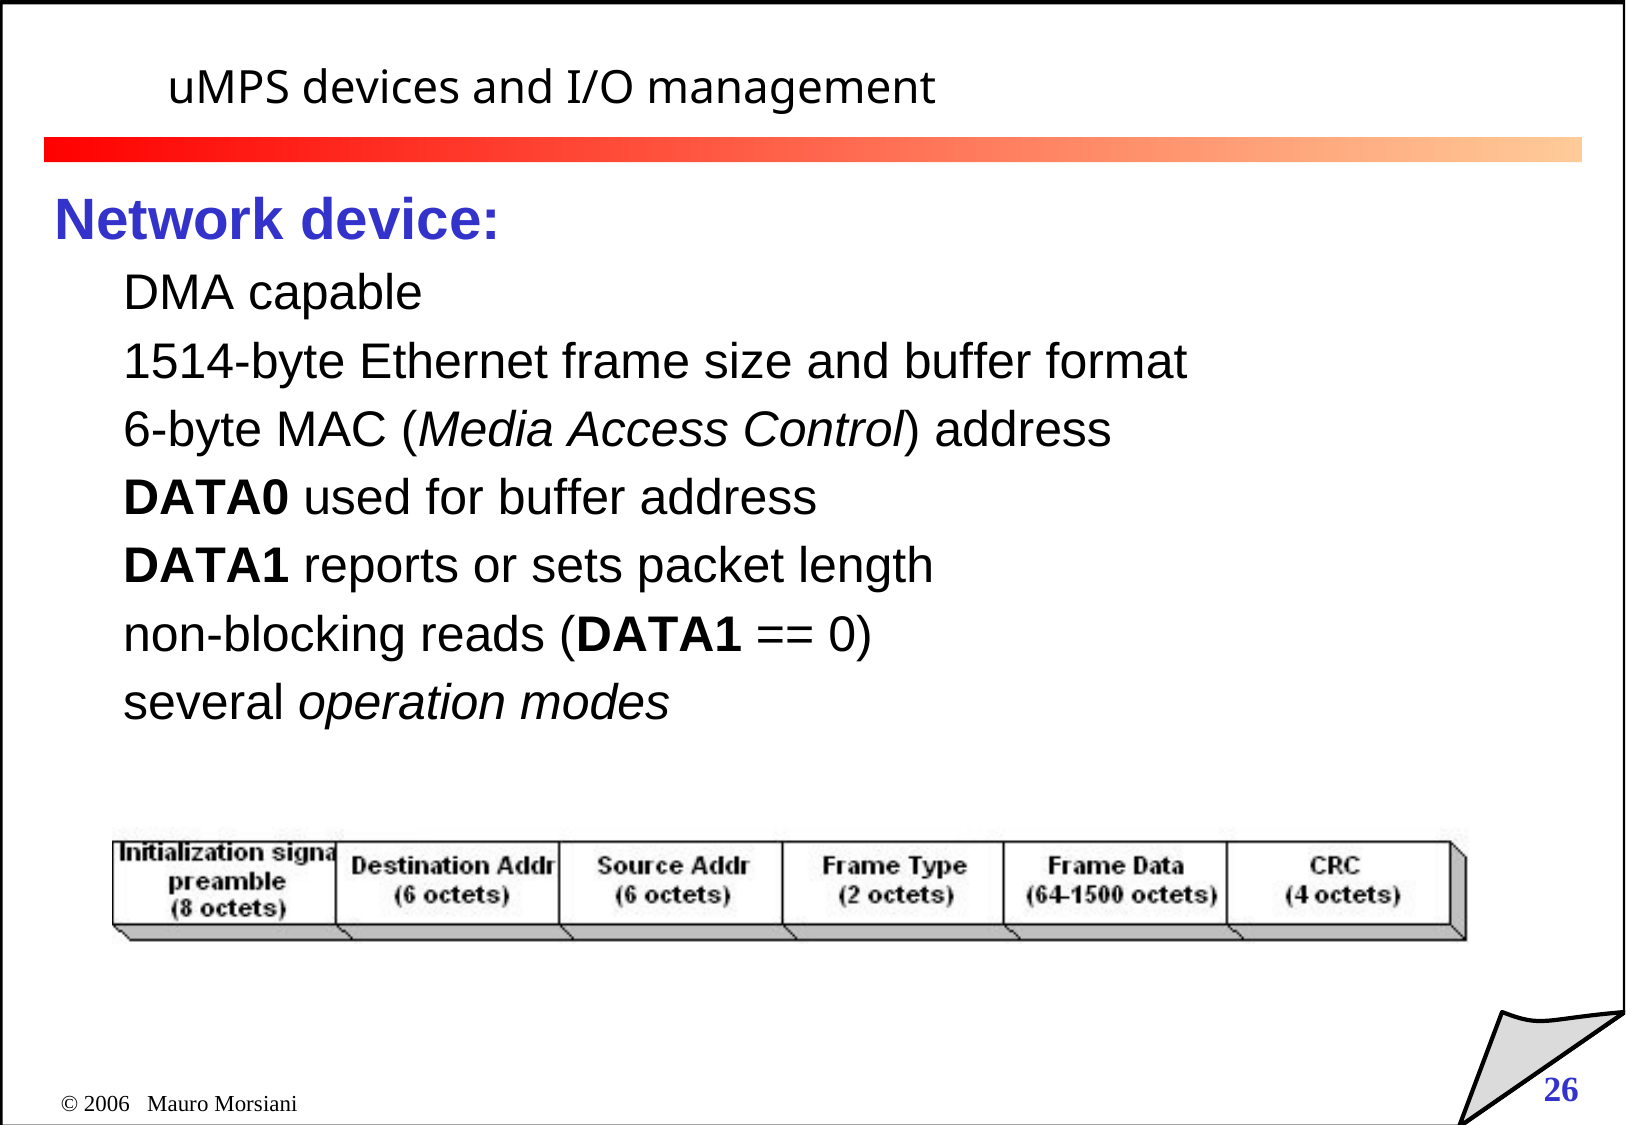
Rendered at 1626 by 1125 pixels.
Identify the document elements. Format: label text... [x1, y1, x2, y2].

title uMPS devices and I/O management [37, 44, 1587, 130]
list Network device: DMA capable 1514-byte Ethernet frame size and buffer format 6-byte MAC (Media Access Control) address DATA0 used for buffer address DATA1 reports or sets packet length non-blocking reads (DATA1 == 0) several operation modes [54, 187, 1569, 1059]
